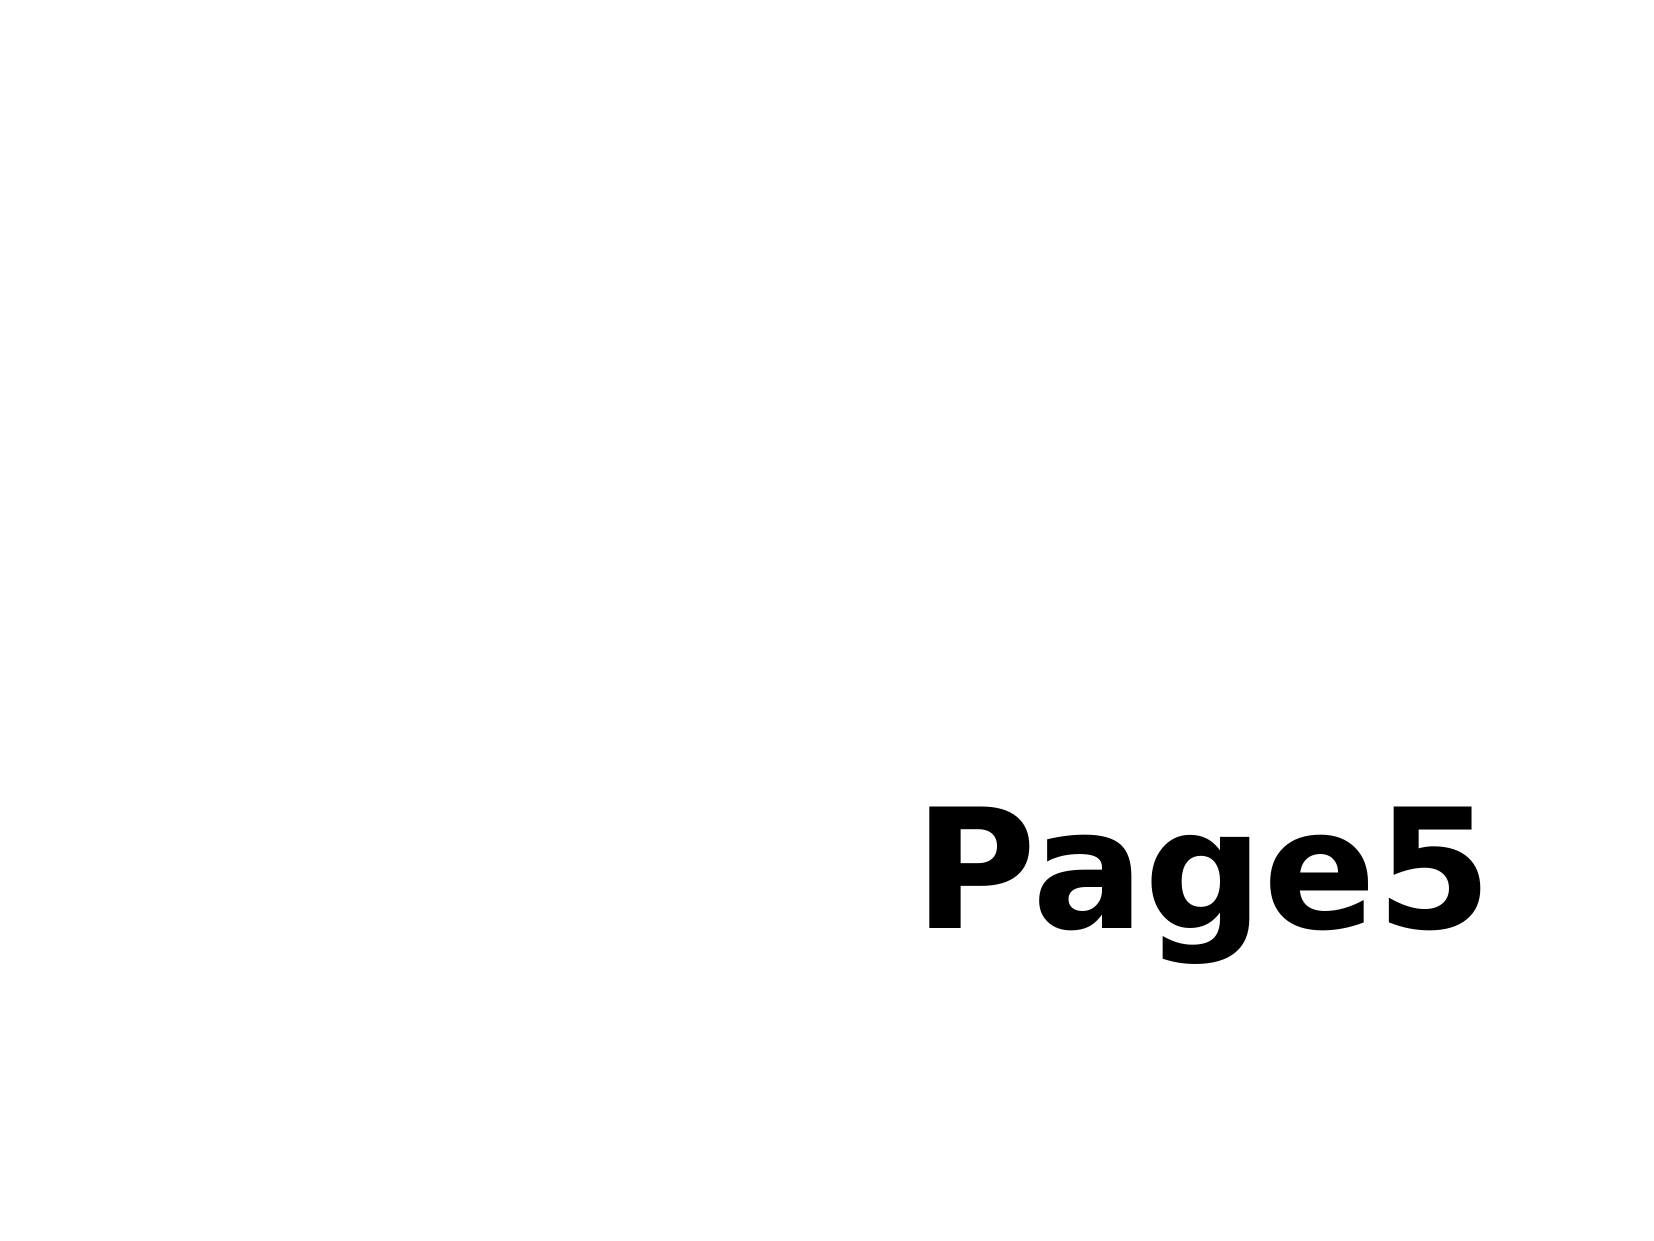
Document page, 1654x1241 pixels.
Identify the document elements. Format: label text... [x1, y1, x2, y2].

text_box Page5 [900, 766, 1509, 976]
